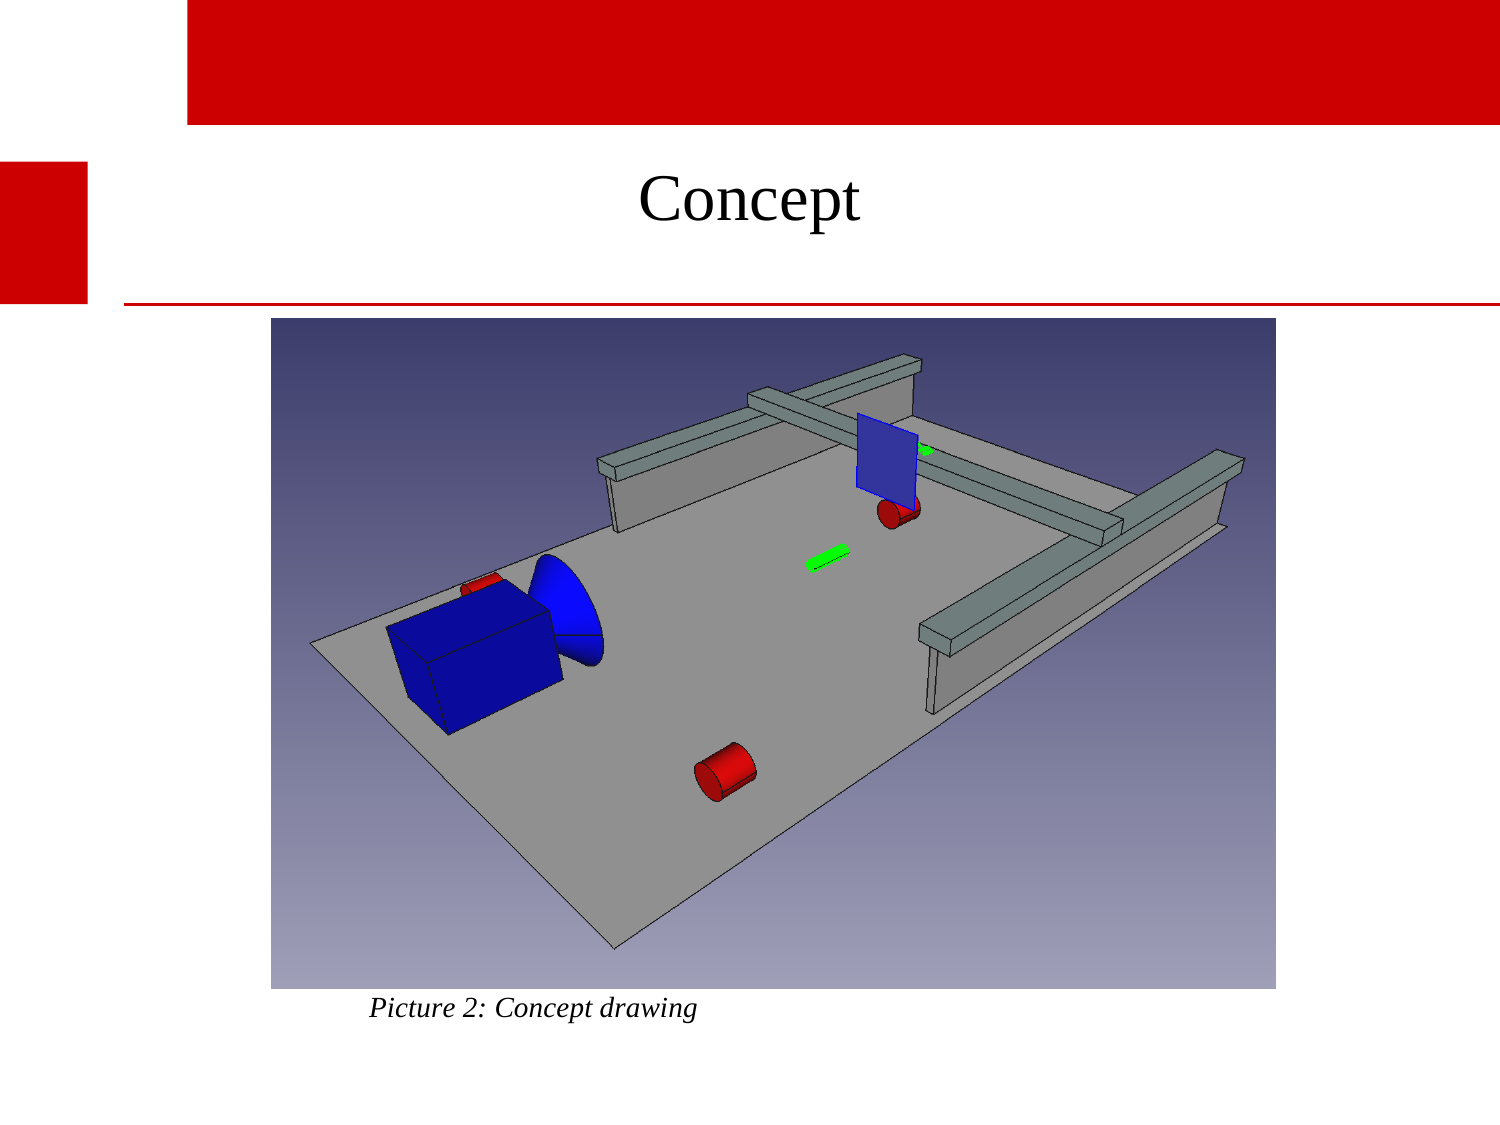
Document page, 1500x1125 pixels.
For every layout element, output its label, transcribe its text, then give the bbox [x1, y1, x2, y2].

title Concept [112, 99, 1388, 288]
picture [271, 318, 1276, 989]
